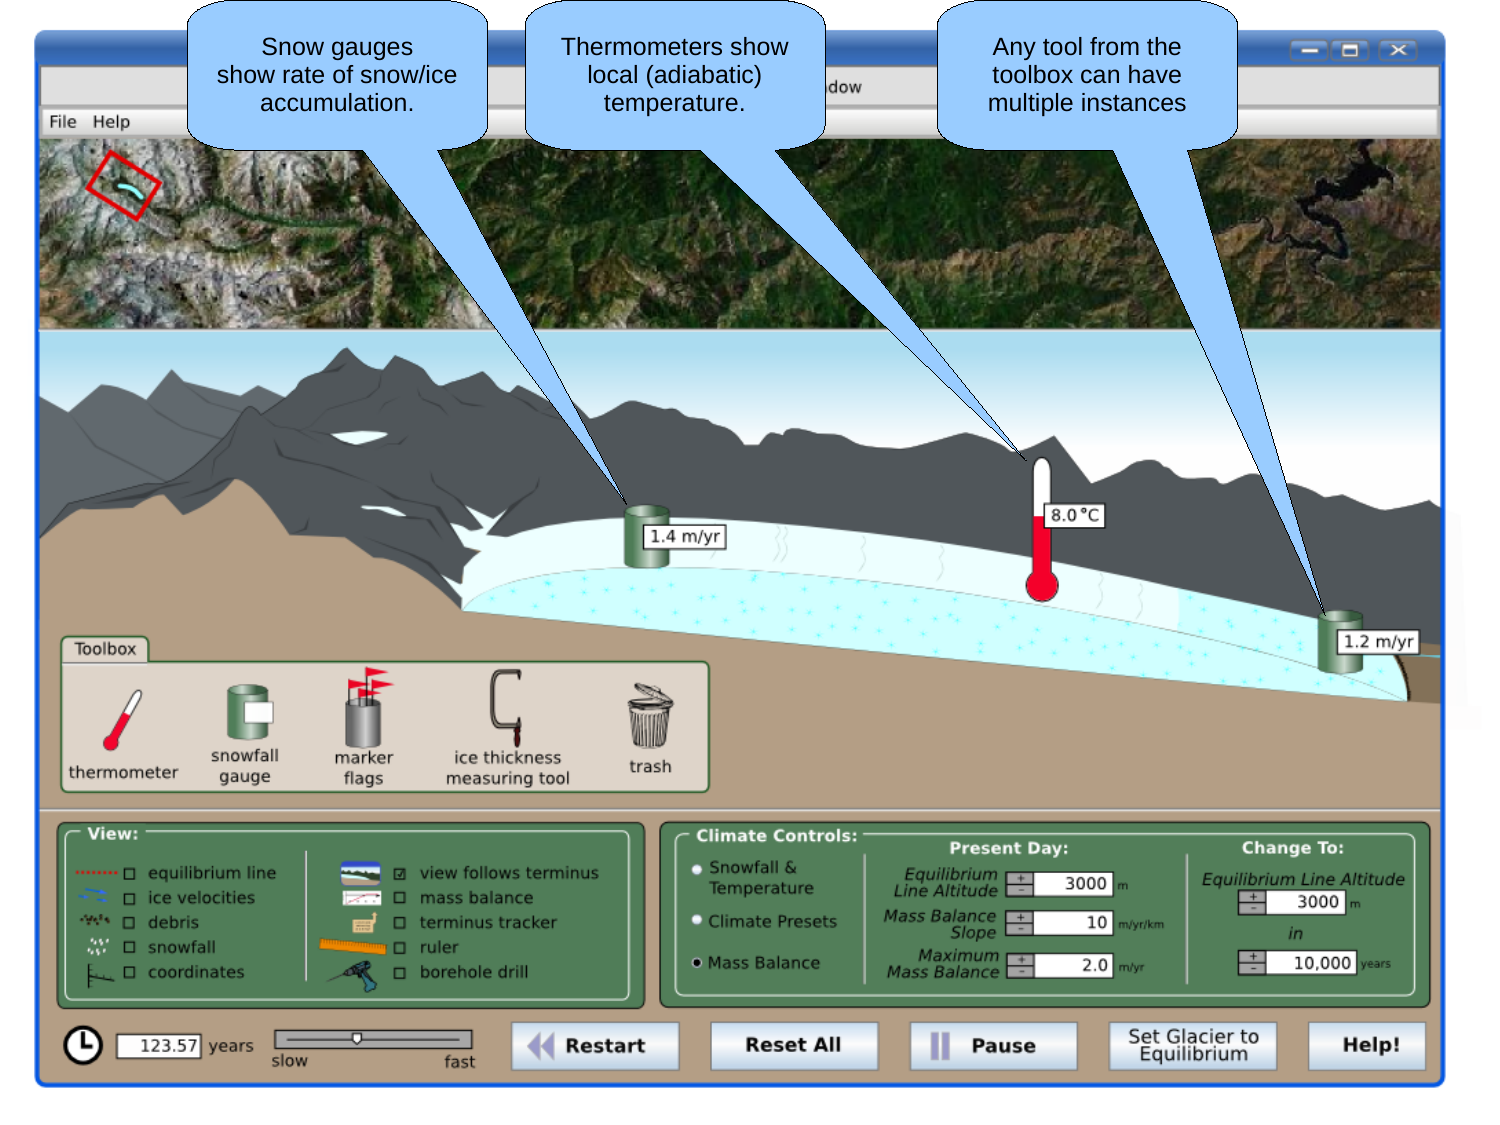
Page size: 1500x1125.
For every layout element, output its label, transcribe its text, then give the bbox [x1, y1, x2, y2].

text_box Thermometers show local (adiabatic) temperature. [525, 0, 1027, 461]
text_box Any tool from the toolbox can have multiple instances [937, 0, 1326, 616]
picture [0, 0, 1494, 1125]
text_box Snow gauges show rate of snow/ice accumulation. [187, 0, 627, 505]
